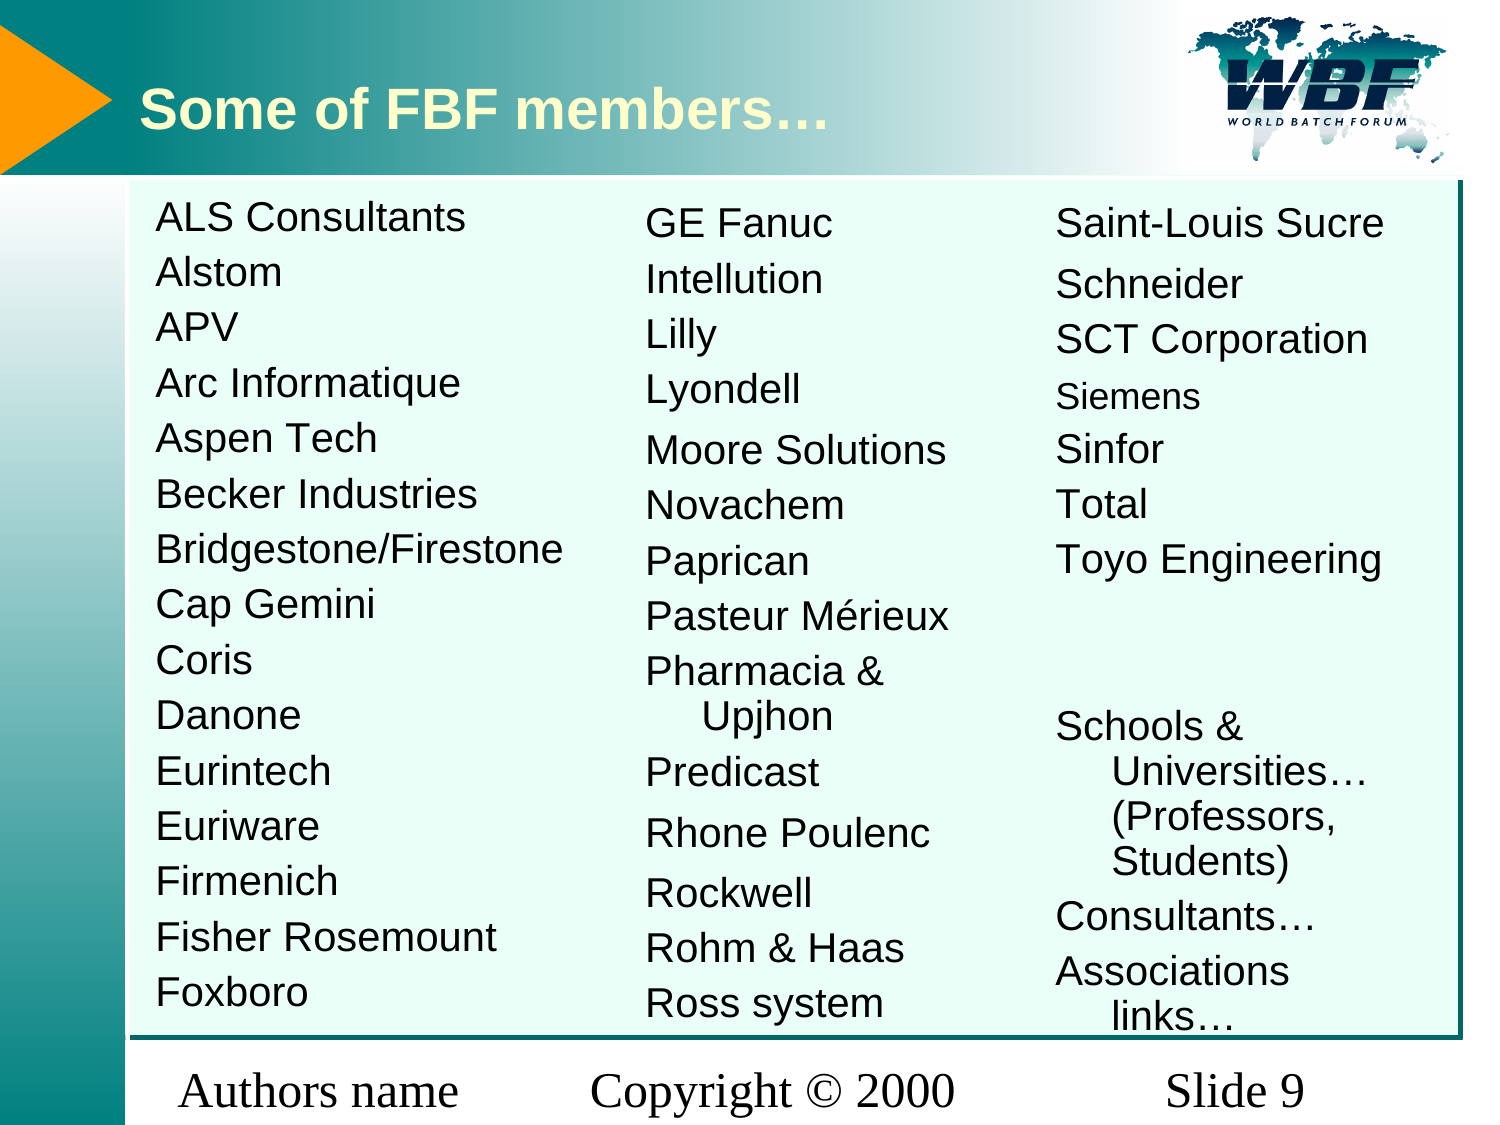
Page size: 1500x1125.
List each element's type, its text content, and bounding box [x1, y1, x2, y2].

list ALS Consultants Alstom APV Arc Informatique Aspen Tech Becker Industries Bridgestone/Firestone Cap Gemini Coris Danone Eurintech Euriware Firmenich Fisher Rosemount Foxboro [140, 187, 584, 1024]
title Some of FBF members… [125, 49, 1150, 163]
text_box Saint-Louis Sucre Schneider SCT Corporation Siemens Sinfor Total Toyo Engineering Schools & Universities… (Professors, Students) Consultants… Associations links… [1040, 193, 1442, 1019]
text_box GE Fanuc Intellution Lilly Lyondell Moore Solutions Novachem Paprican Pasteur Mérieux Pharmacia & Upjhon Predicast Rhone Poulenc Rockwell Rohm & Haas Ross system [630, 193, 1001, 1019]
